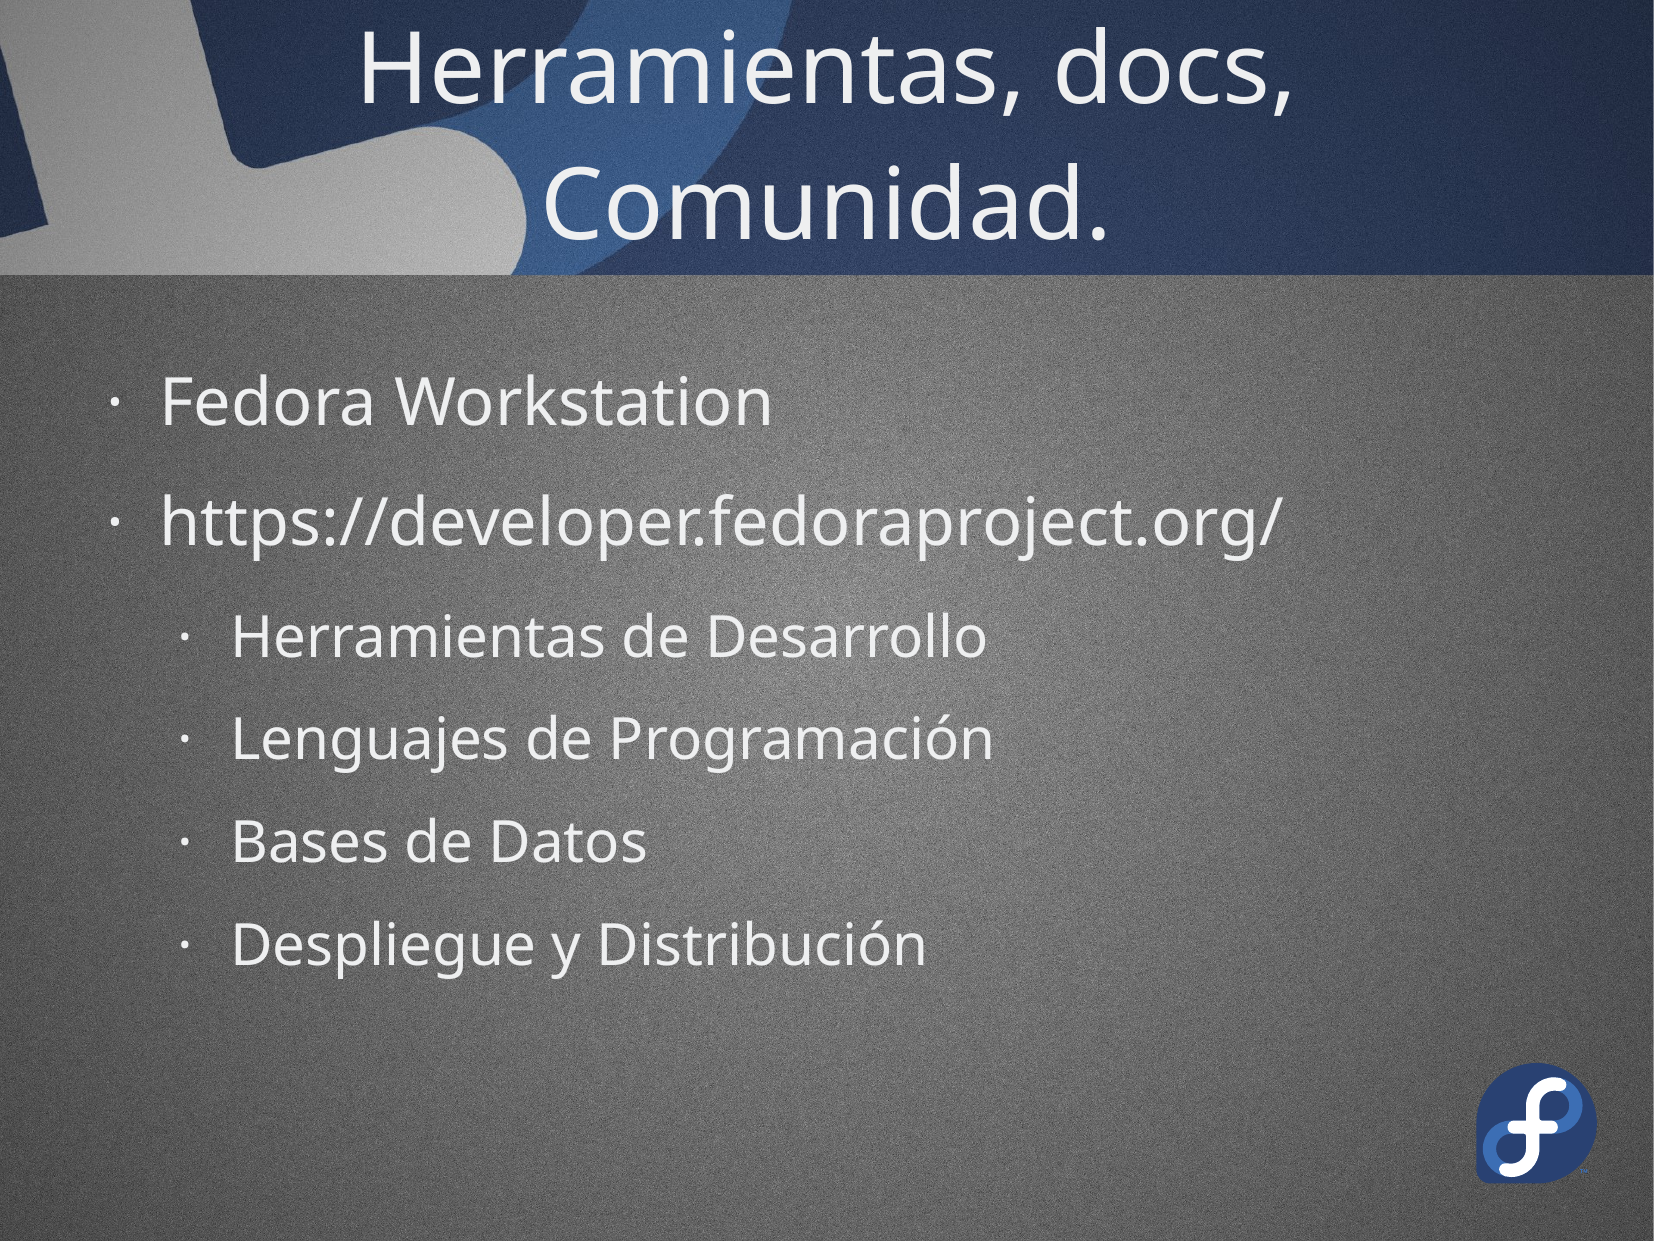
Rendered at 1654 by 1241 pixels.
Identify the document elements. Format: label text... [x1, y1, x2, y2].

title Herramientas, docs, Comunidad. [88, 29, 1565, 237]
list Fedora Workstation https://developer.fedoraproject.org/ Herramientas de Desarrollo Lenguajes de Programación Bases de Datos Despliegue y Distribución [88, 354, 1565, 1063]
picture [0, 0, 1654, 1241]
